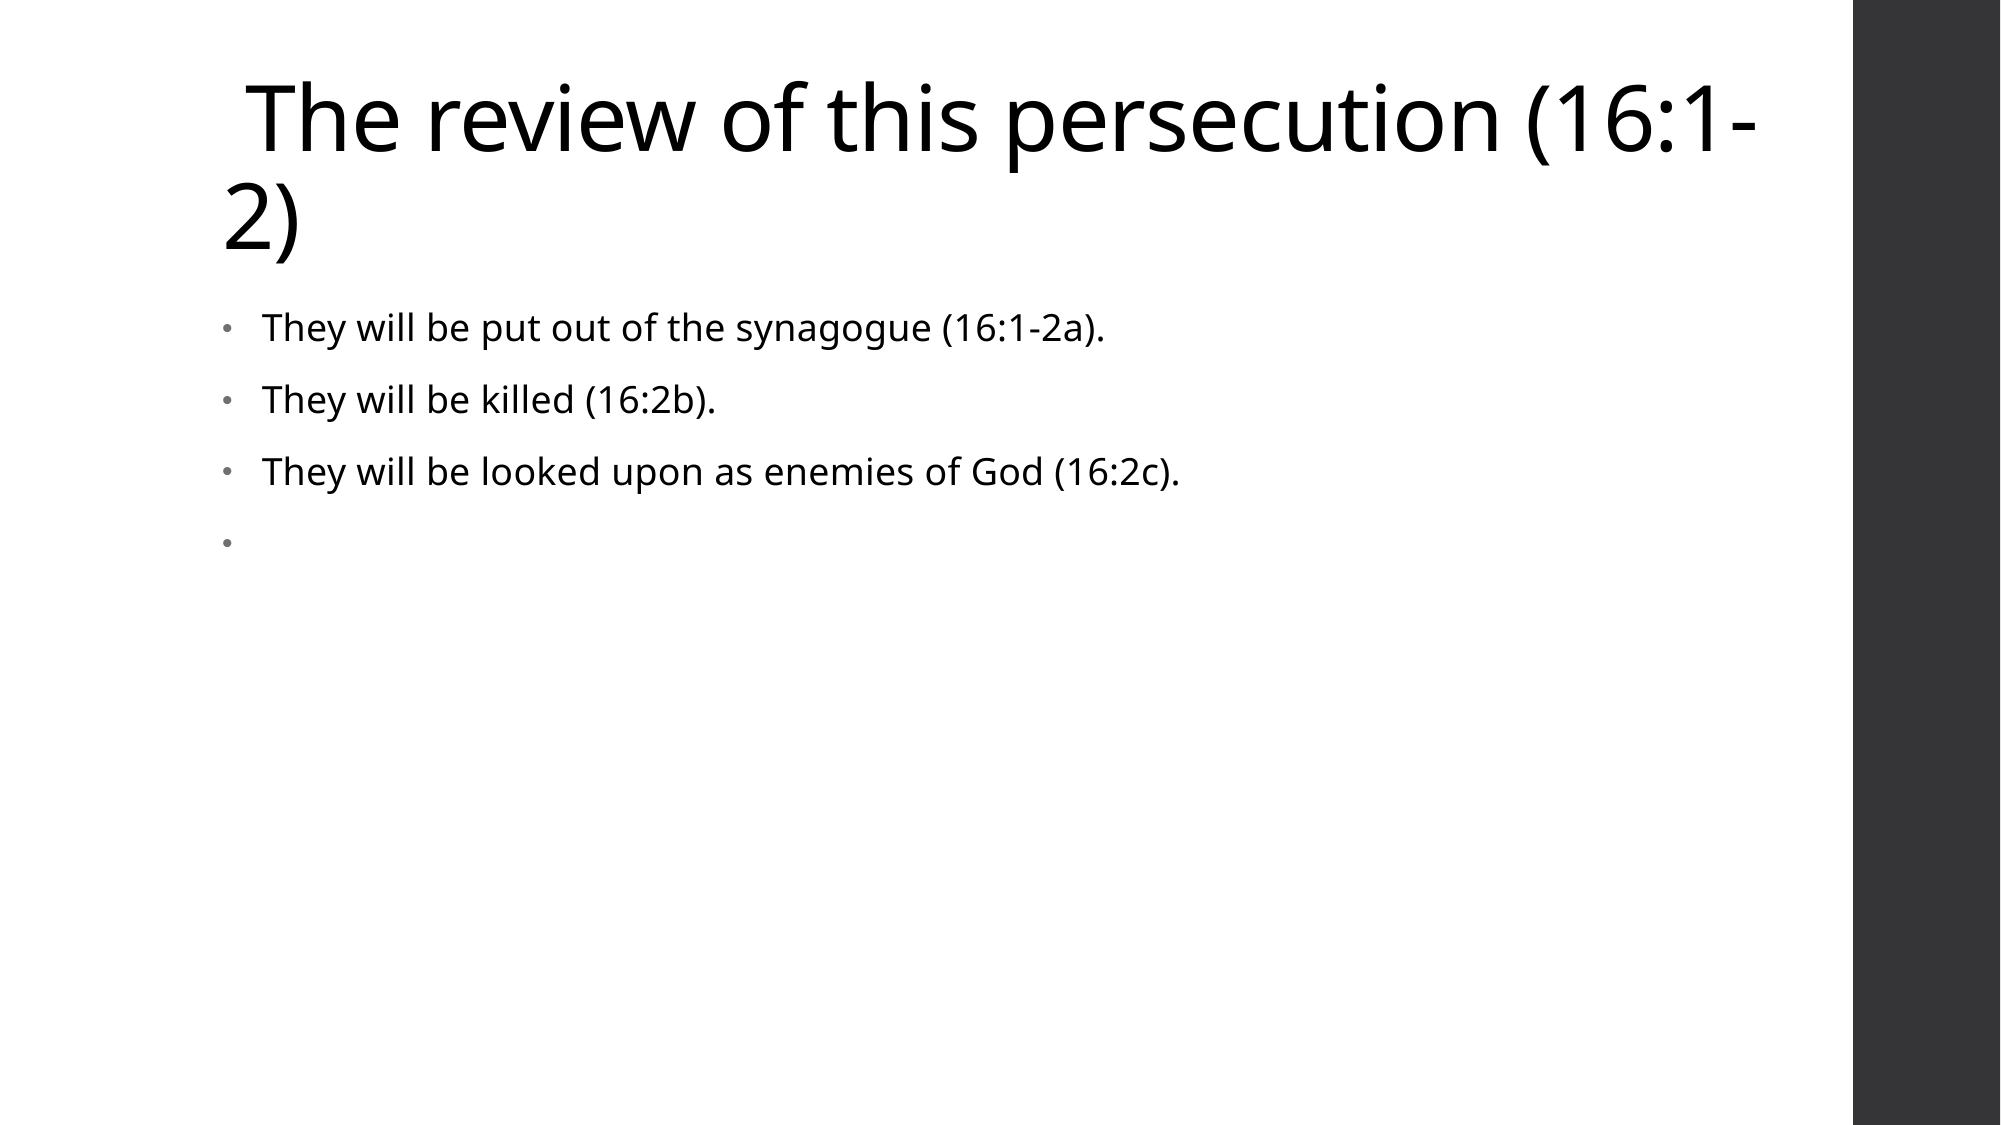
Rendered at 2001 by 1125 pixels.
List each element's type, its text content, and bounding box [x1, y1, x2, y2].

list They will be put out of the synagogue (16:1-2a). They will be killed (16:2b). They will be looked upon as enemies of God (16:2c). [206, 299, 1617, 1014]
title The review of this persecution (16:1-2) [206, 60, 1797, 278]
